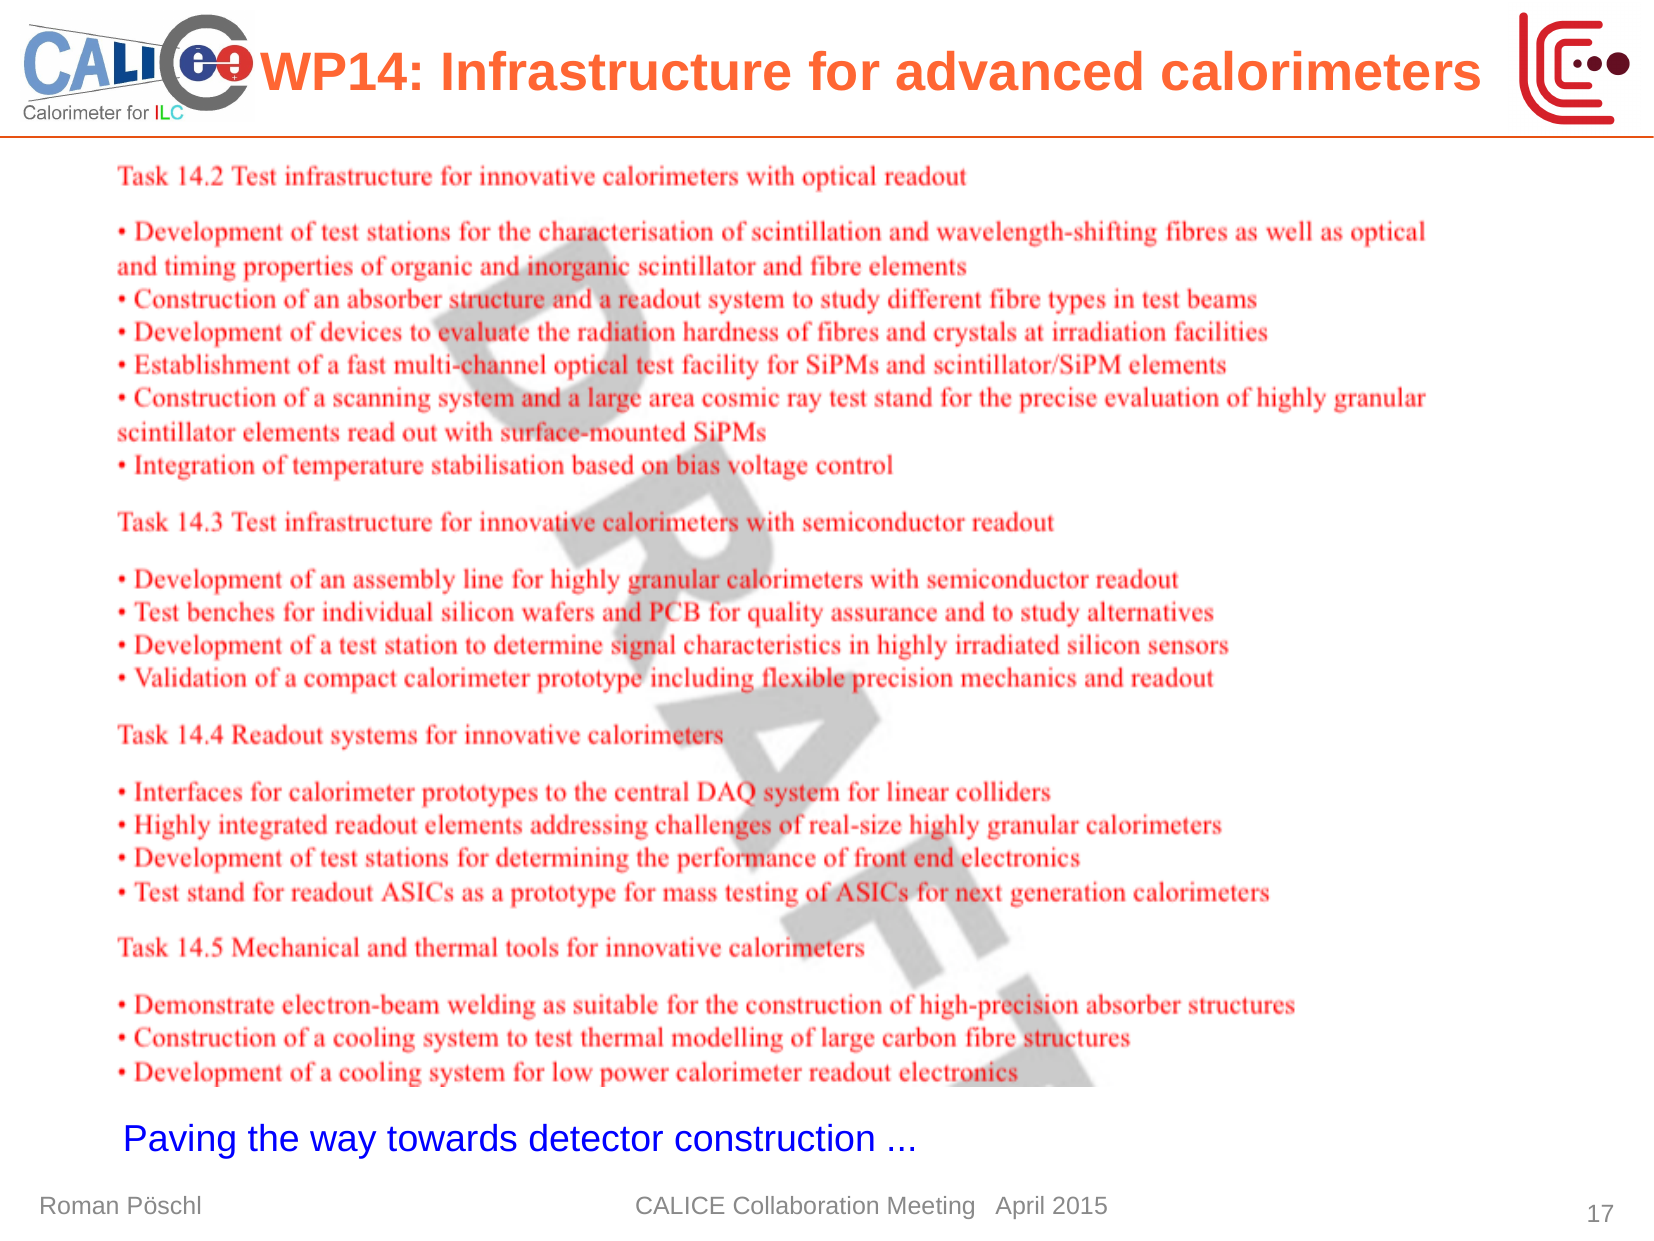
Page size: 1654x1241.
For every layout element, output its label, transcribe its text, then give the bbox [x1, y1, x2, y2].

title WP14: Infrastructure for advanced calorimeters [128, 29, 1617, 113]
picture [111, 153, 1433, 1087]
text_box Paving the way towards detector construction ... [108, 1110, 935, 1168]
picture [1508, 2, 1641, 135]
picture [20, 10, 255, 122]
